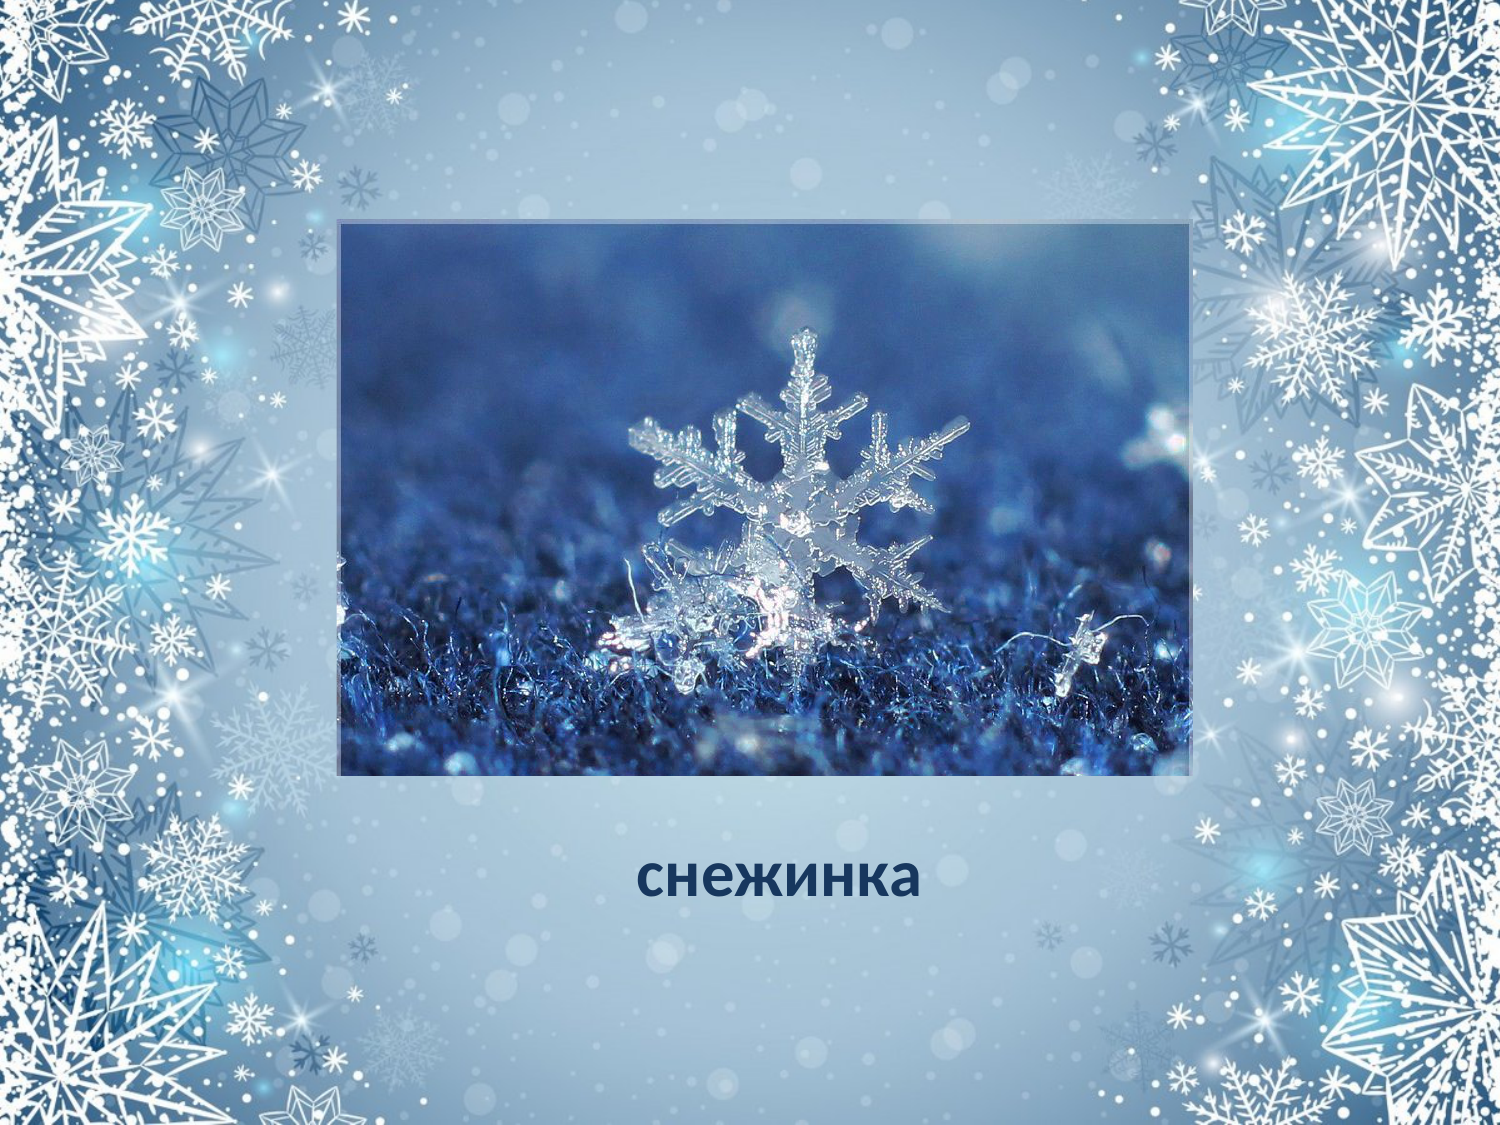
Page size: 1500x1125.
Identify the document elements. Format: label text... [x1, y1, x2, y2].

picture [0, 0, 1500, 1125]
text_box снежинка [348, 822, 1211, 919]
